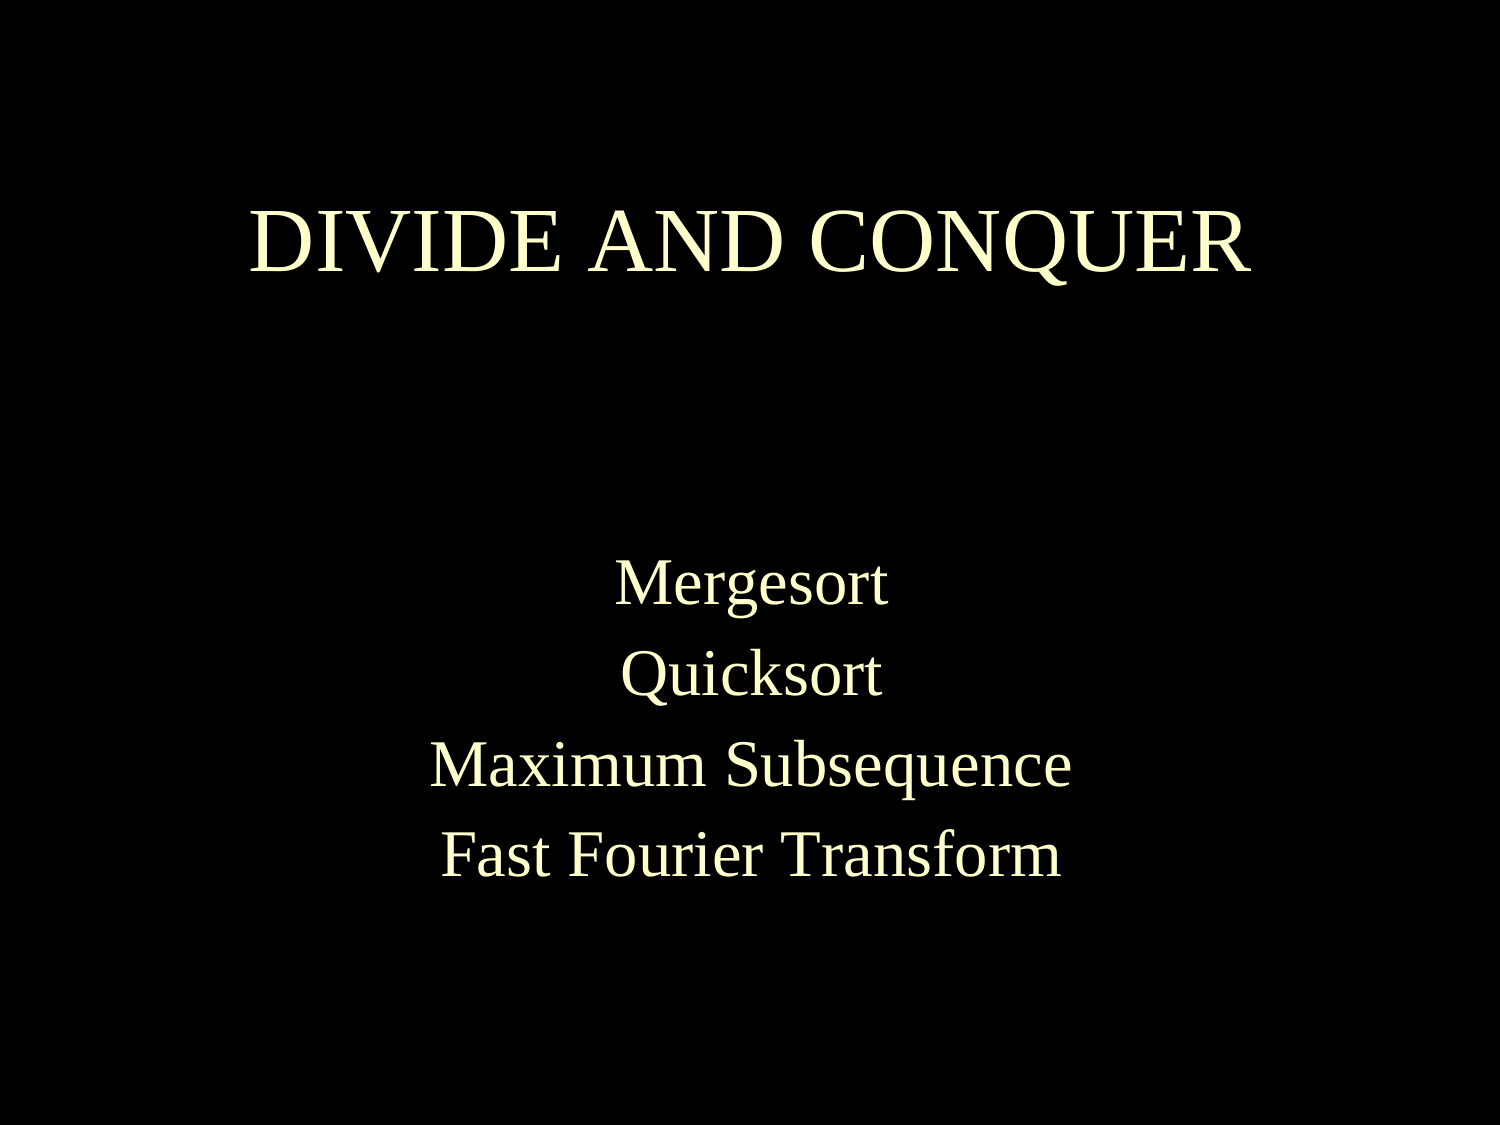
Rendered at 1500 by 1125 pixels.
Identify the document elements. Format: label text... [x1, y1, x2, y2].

subtitle Mergesort Quicksort Maximum Subsequence Fast Fourier Transform [22, 347, 1482, 1090]
title DIVIDE AND CONQUER [22, 145, 1480, 336]
